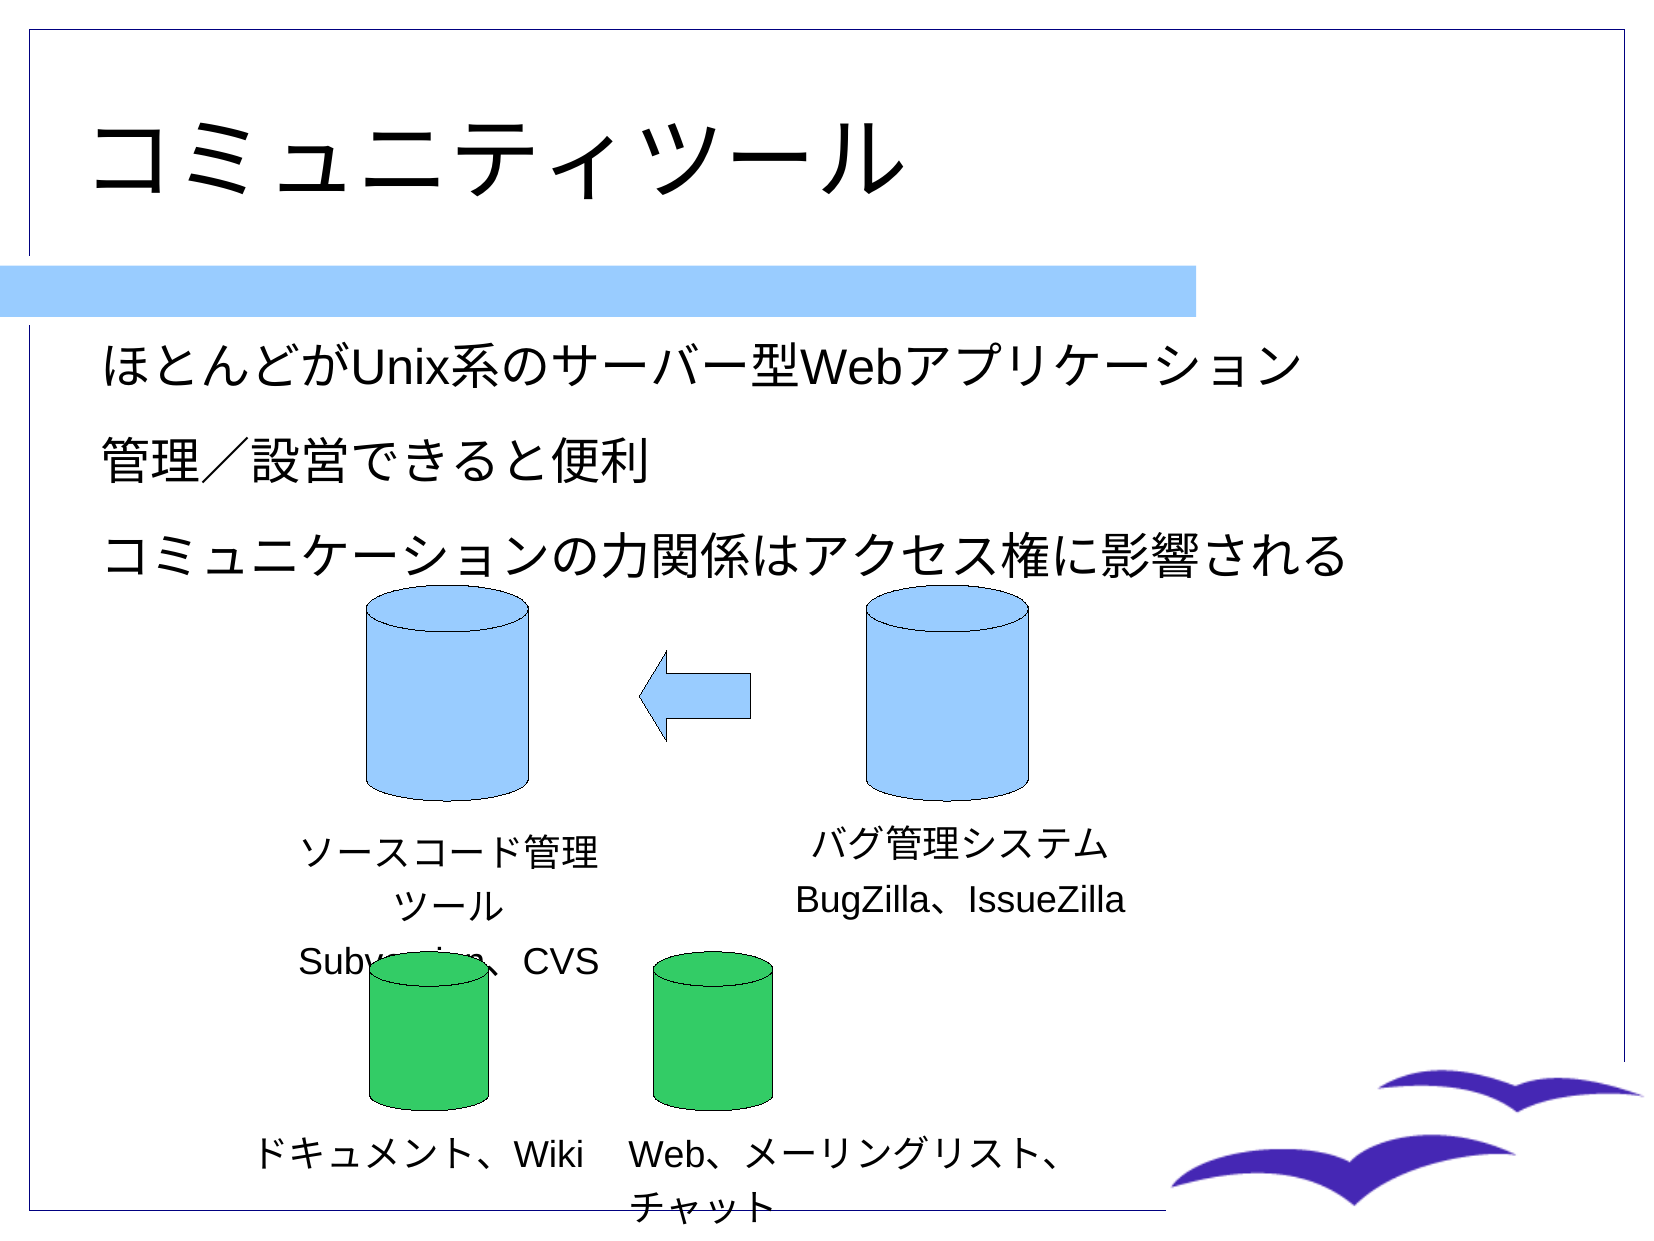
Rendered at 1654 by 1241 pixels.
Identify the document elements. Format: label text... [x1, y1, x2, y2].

text_box バグ管理システム BugZilla、IssueZilla [707, 806, 1214, 902]
text_box Web、メーリングリスト、 チャット [613, 1116, 1015, 1211]
text_box ソースコード管理 ツール Subversion、CVS [255, 815, 643, 948]
title コミュニティツール [82, 49, 1571, 257]
text_box ドキュメント、Wiki [215, 1116, 613, 1174]
picture [1166, 1062, 1654, 1211]
text_box [866, 585, 1029, 802]
text_box [639, 650, 751, 742]
list ほとんどがUnix系のサーバー型Webアプリケーション 管理／設営できると便利 コミュニケーションの力関係はアクセス権に影響される [82, 326, 1571, 1109]
text_box [369, 951, 489, 1111]
text_box [366, 585, 529, 802]
text_box [653, 951, 773, 1111]
